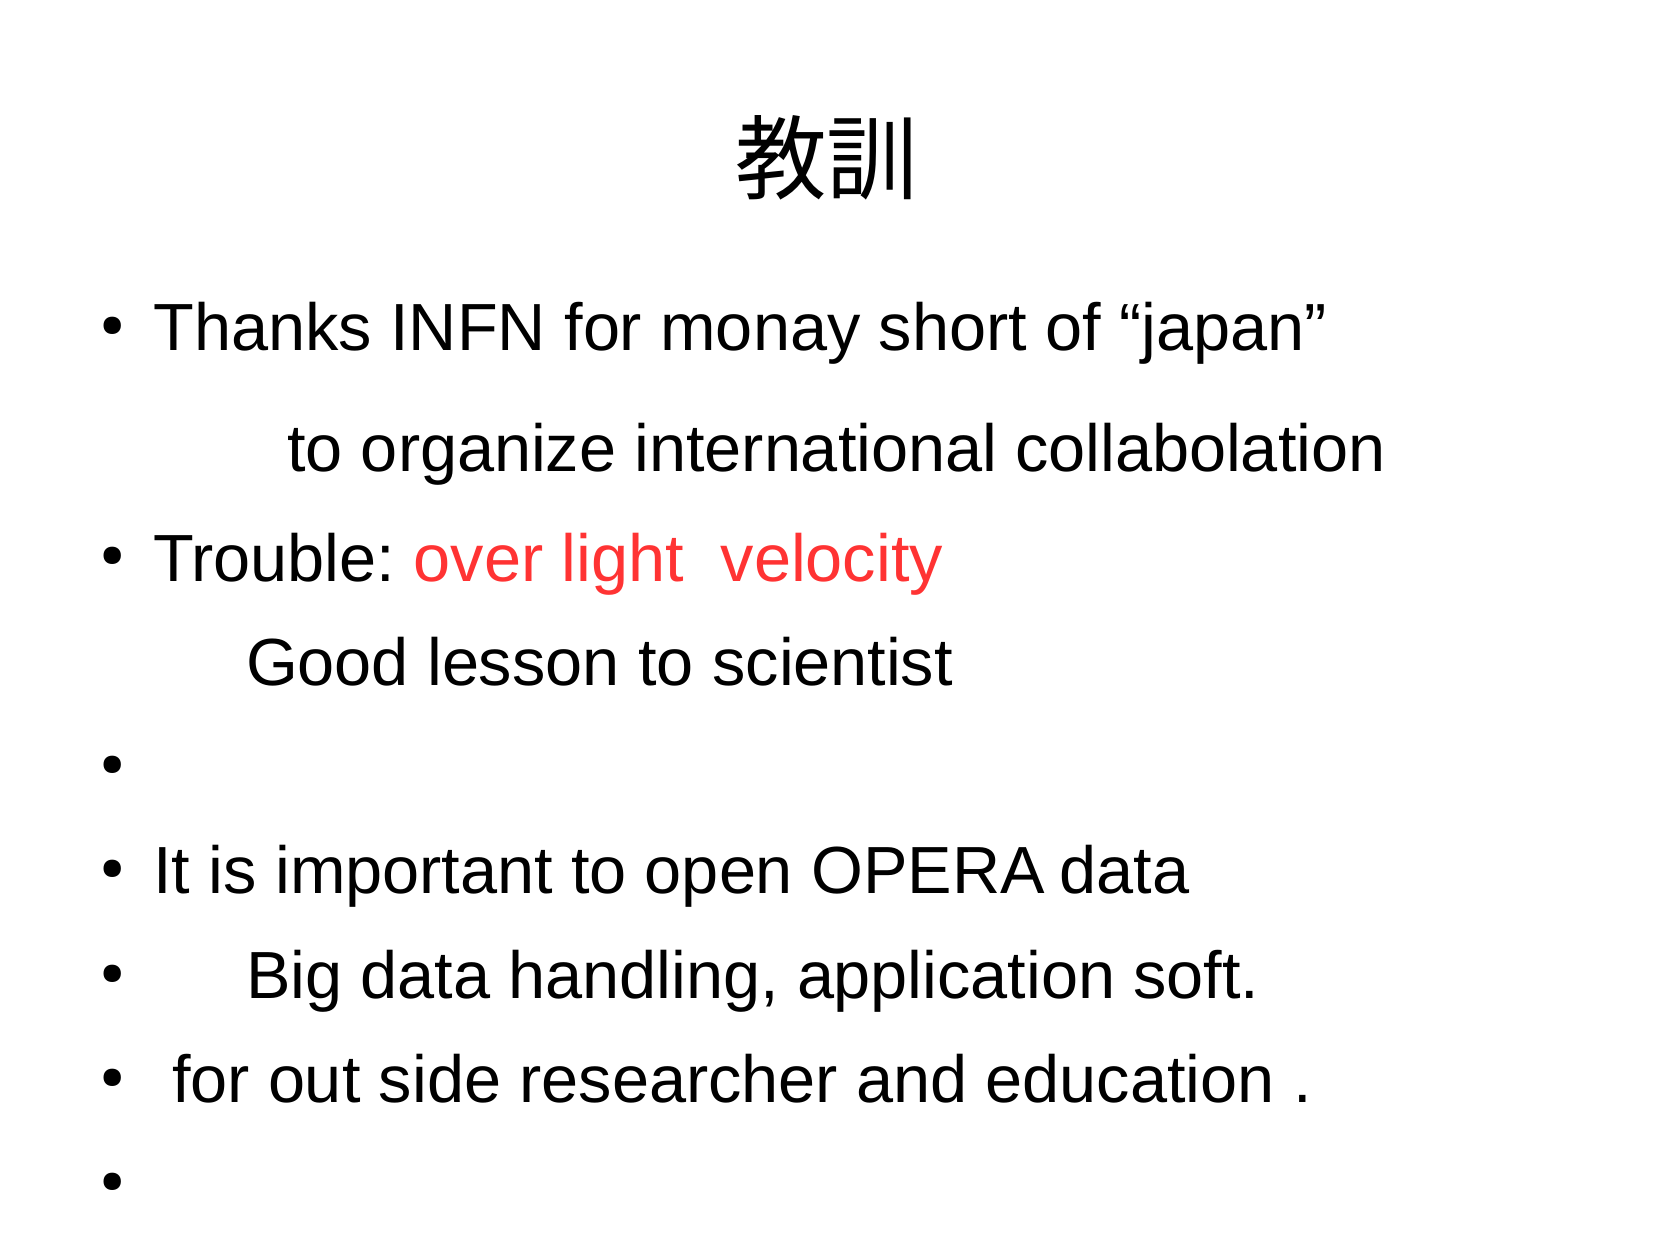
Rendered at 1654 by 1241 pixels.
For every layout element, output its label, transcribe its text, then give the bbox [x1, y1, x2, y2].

title 教訓 [82, 49, 1571, 257]
list Thanks INFN for monay short of “japan” to organize international collabolation Trouble: over light velocity Good lesson to scientist It is important to open OPERA data Big data handling, application soft. for out side researcher and education . [82, 290, 1571, 1183]
